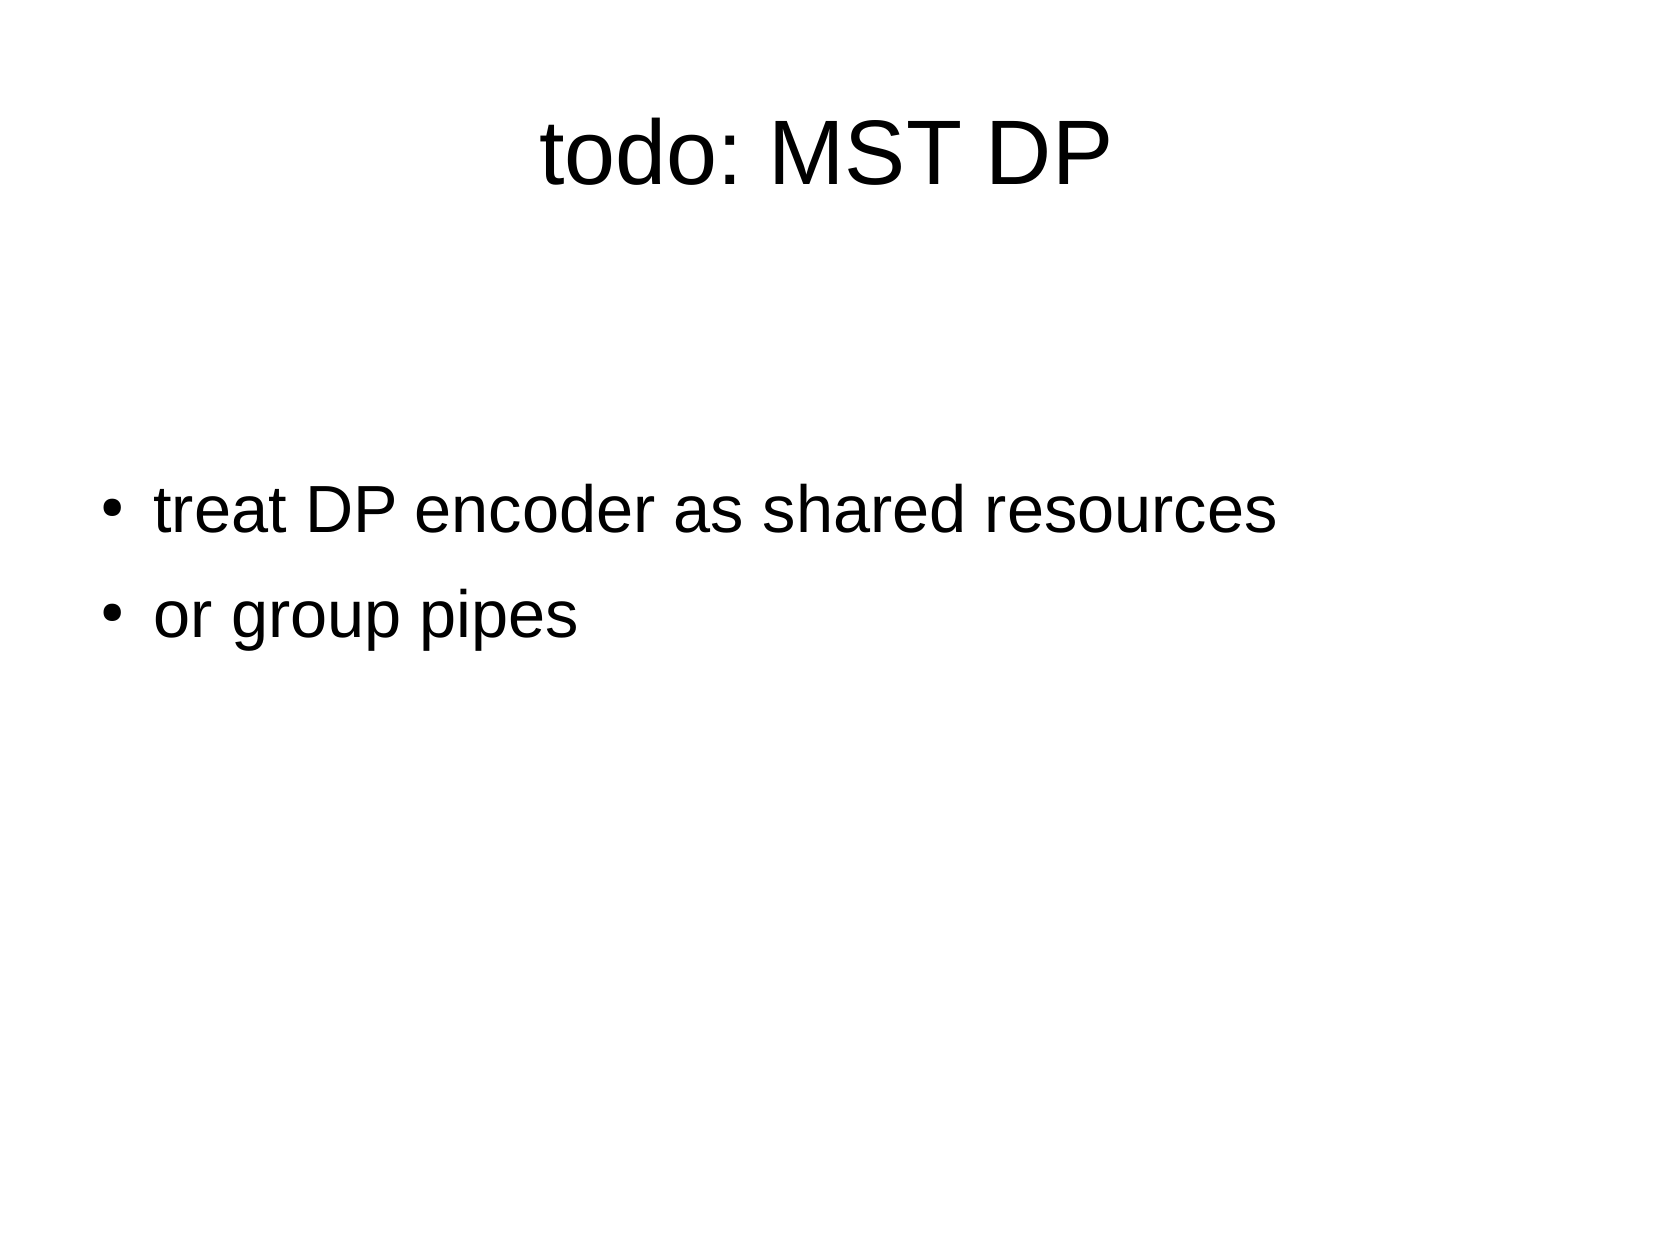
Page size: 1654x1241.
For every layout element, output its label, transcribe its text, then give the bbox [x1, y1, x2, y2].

title todo: MST DP [82, 49, 1571, 257]
list treat DP encoder as shared resources or group pipes [82, 472, 1571, 1109]
